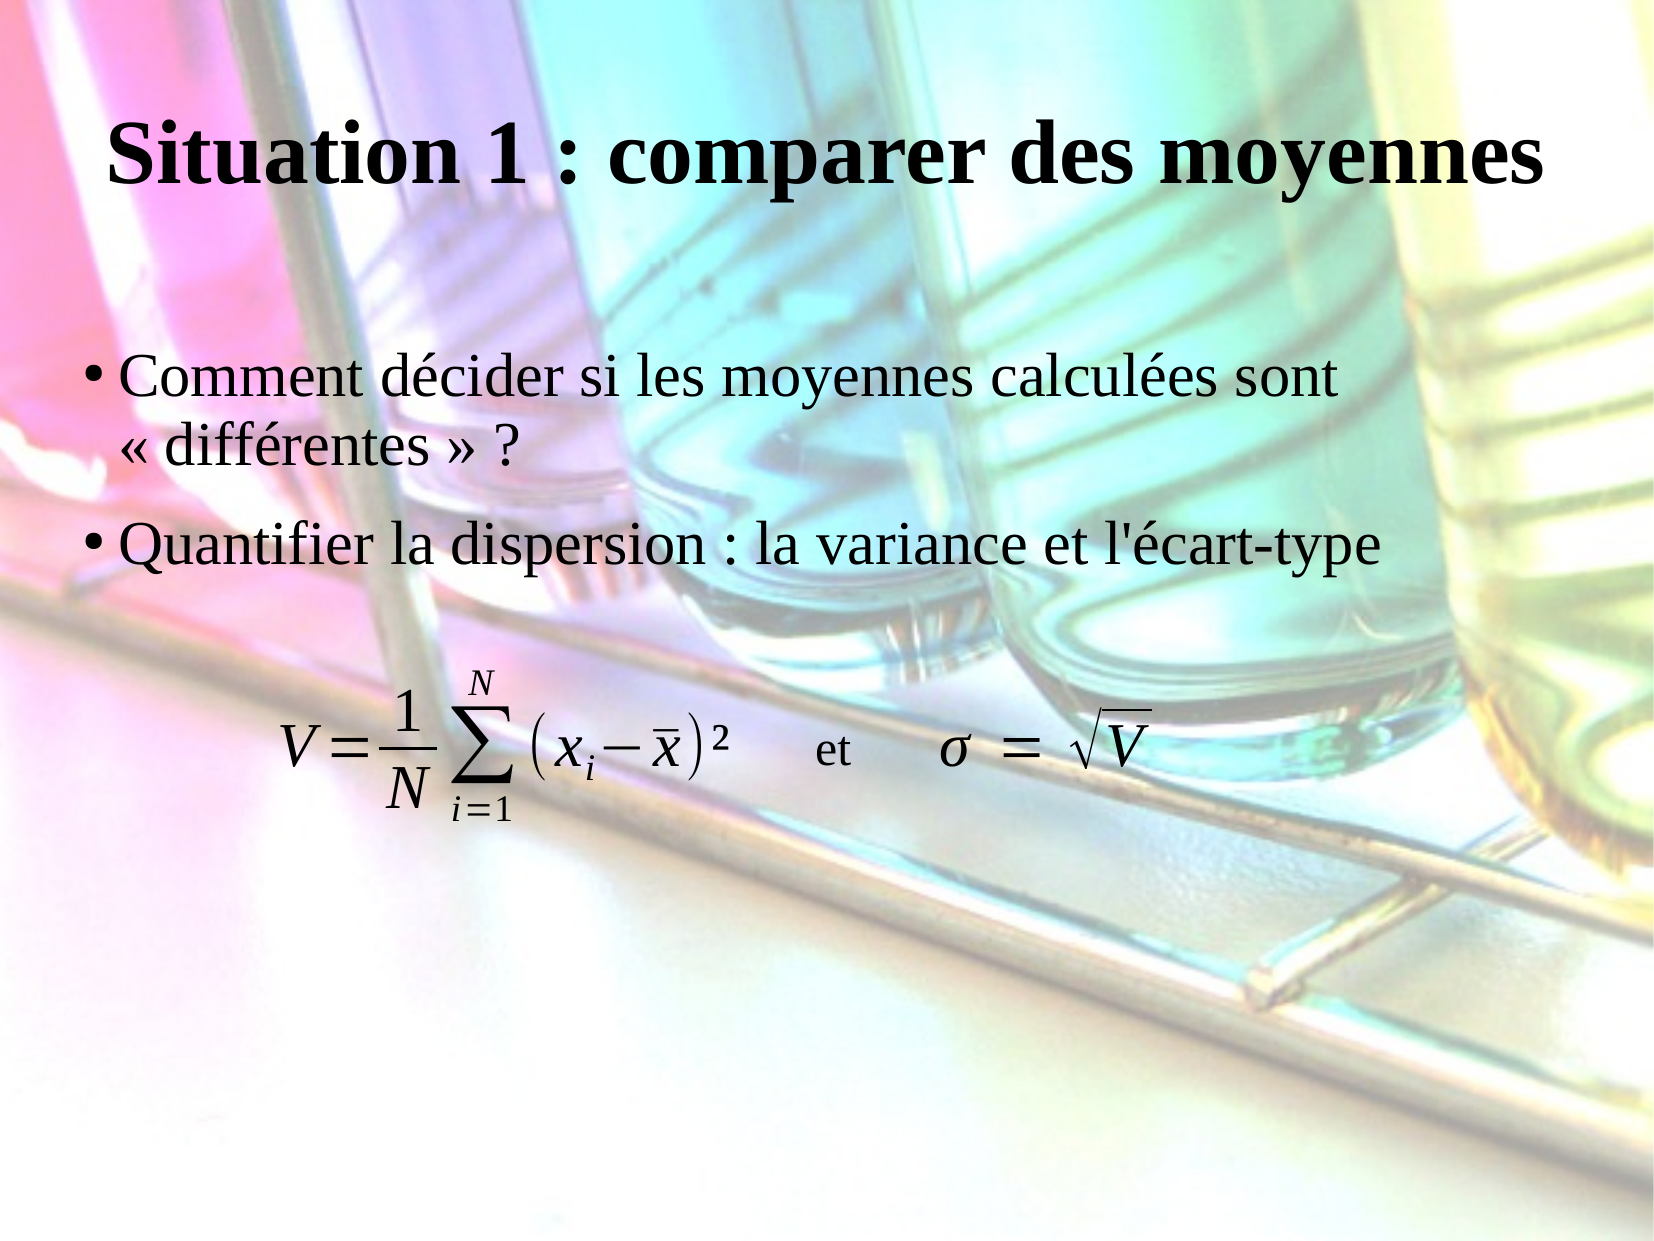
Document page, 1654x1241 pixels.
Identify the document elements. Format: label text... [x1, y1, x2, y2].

text_box Comment décider si les moyennes calculées sont « différentes » ? Quantifier la dispersion : la variance et l'écart-type [82, 340, 1571, 578]
chart [271, 661, 738, 830]
chart [933, 705, 1159, 780]
picture [0, 0, 1654, 1241]
title Situation 1 : comparer des moyennes [82, 49, 1571, 257]
text_box et [779, 721, 981, 792]
